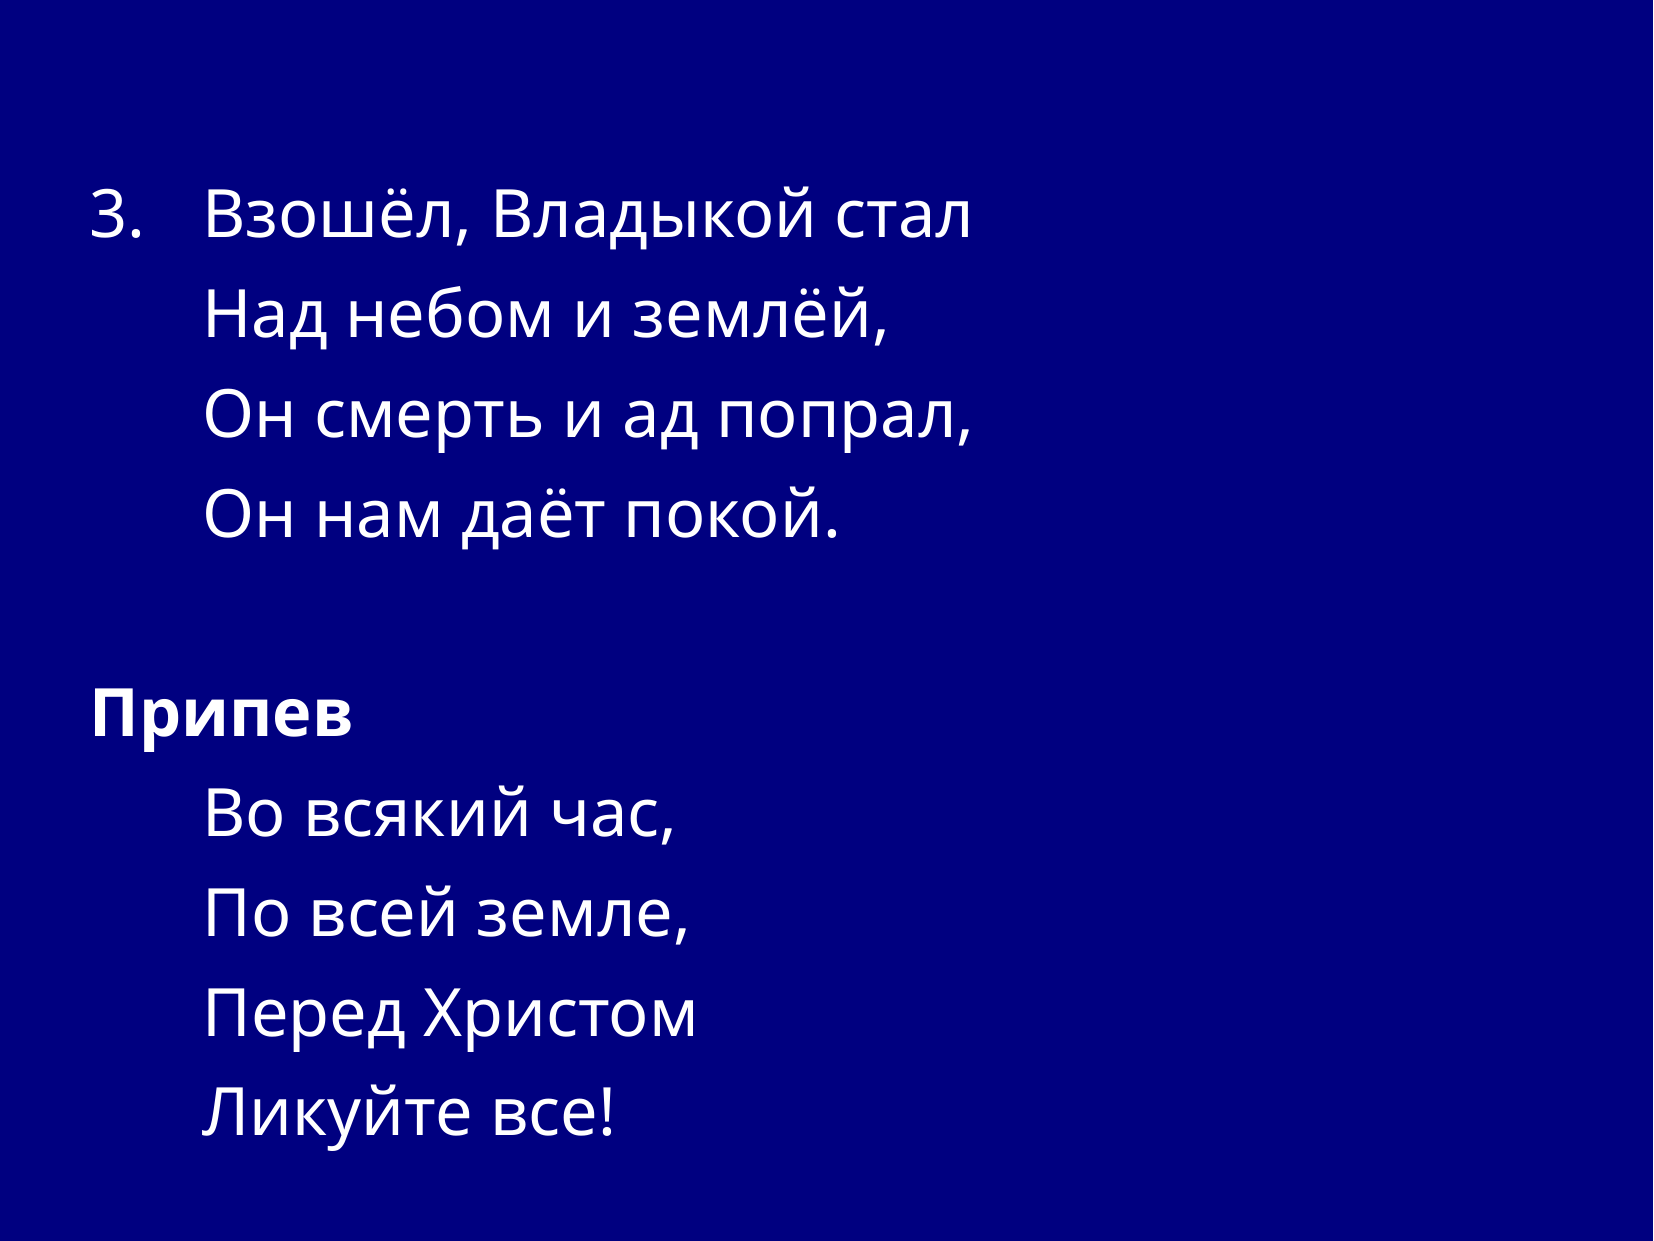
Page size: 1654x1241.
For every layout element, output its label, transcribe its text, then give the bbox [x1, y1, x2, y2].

text_box 3. Взошёл, Владыкой стал Над небом и землёй, Он смерть и ад попрал, Он нам даёт покой. Припев Во всякий час, По всей земле, Перед Христом Ликуйте все! [75, 150, 1576, 1163]
